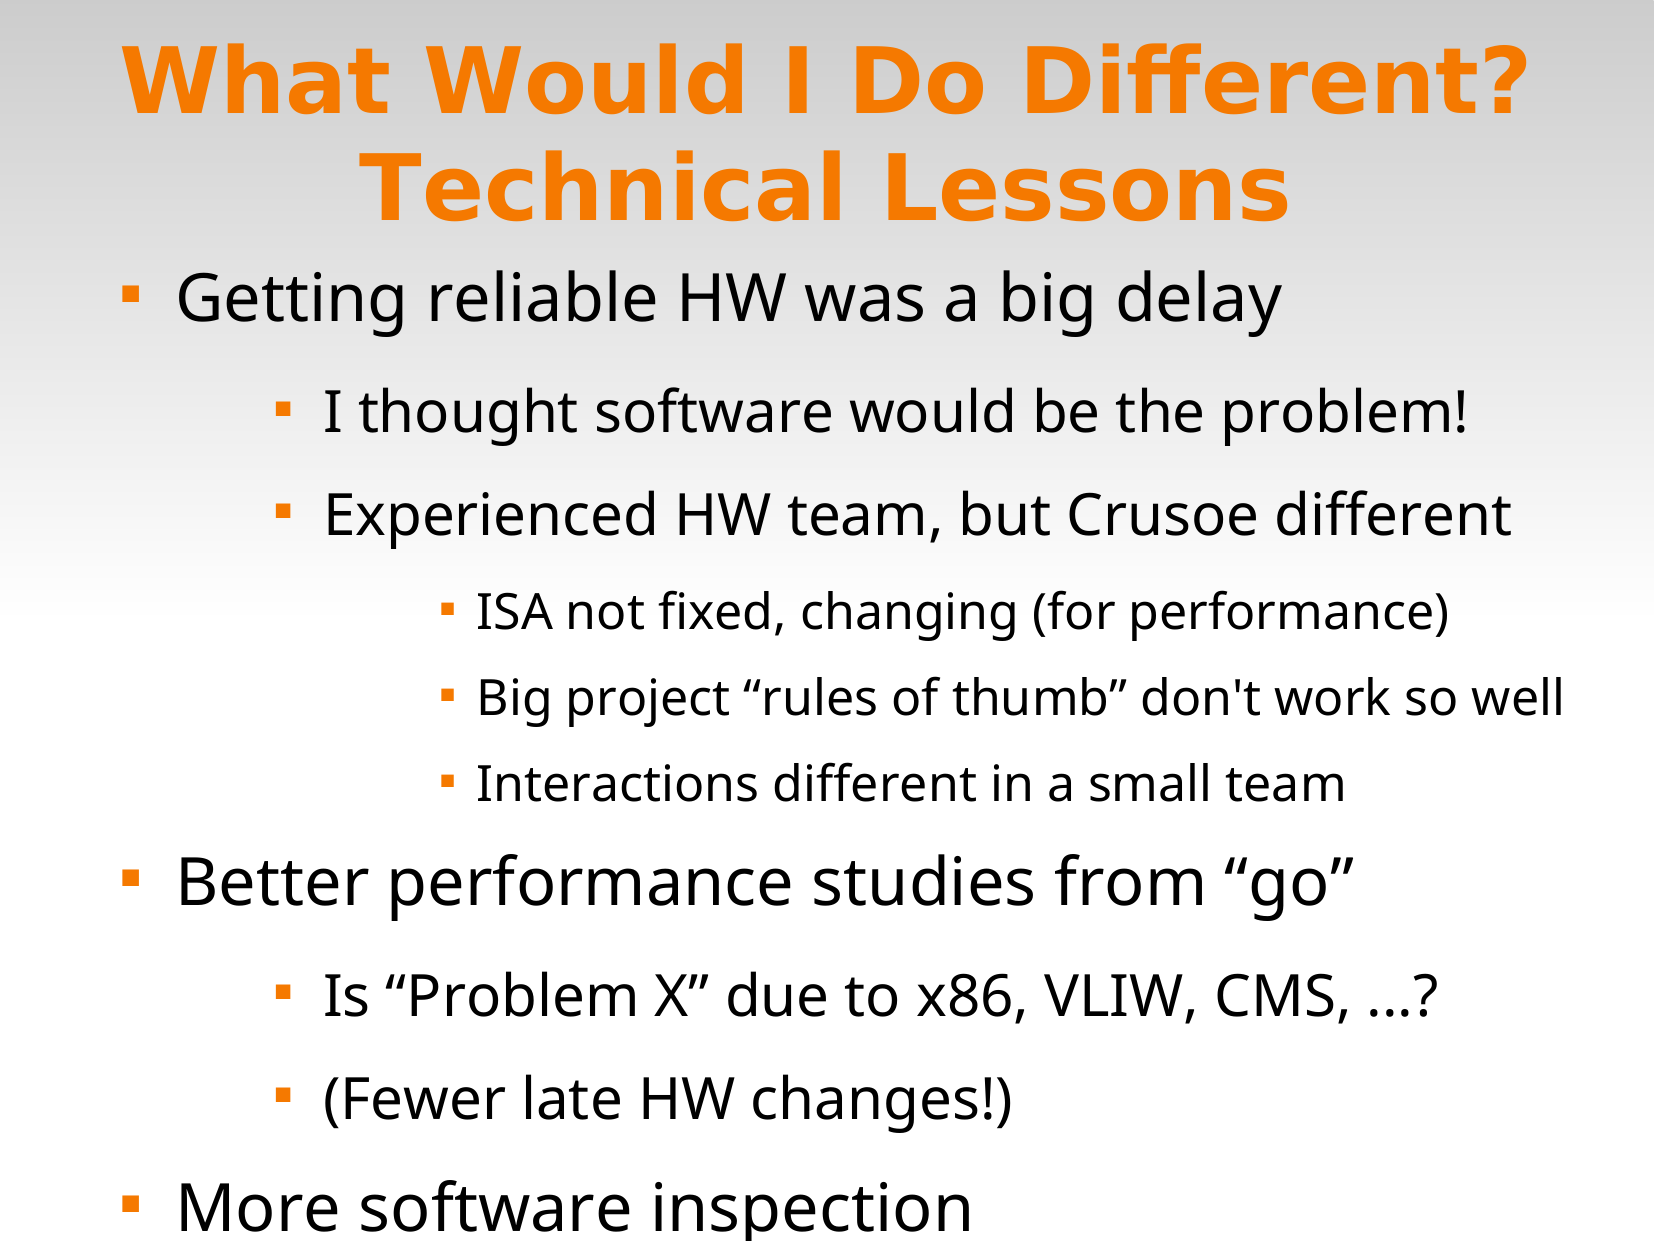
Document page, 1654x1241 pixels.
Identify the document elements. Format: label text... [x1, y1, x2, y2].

title What Would I Do Different? Technical Lessons [82, 28, 1571, 243]
list Getting reliable HW was a big delay I thought software would be the problem! Experienced HW team, but Crusoe different ISA not fixed, changing (for performance) Big project “rules of thumb” don't work so well Interactions different in a small team Better performance studies from “go” Is “Problem X” due to x86, VLIW, CMS, ...? (Fewer late HW changes!) More software inspection [86, 249, 1576, 1157]
